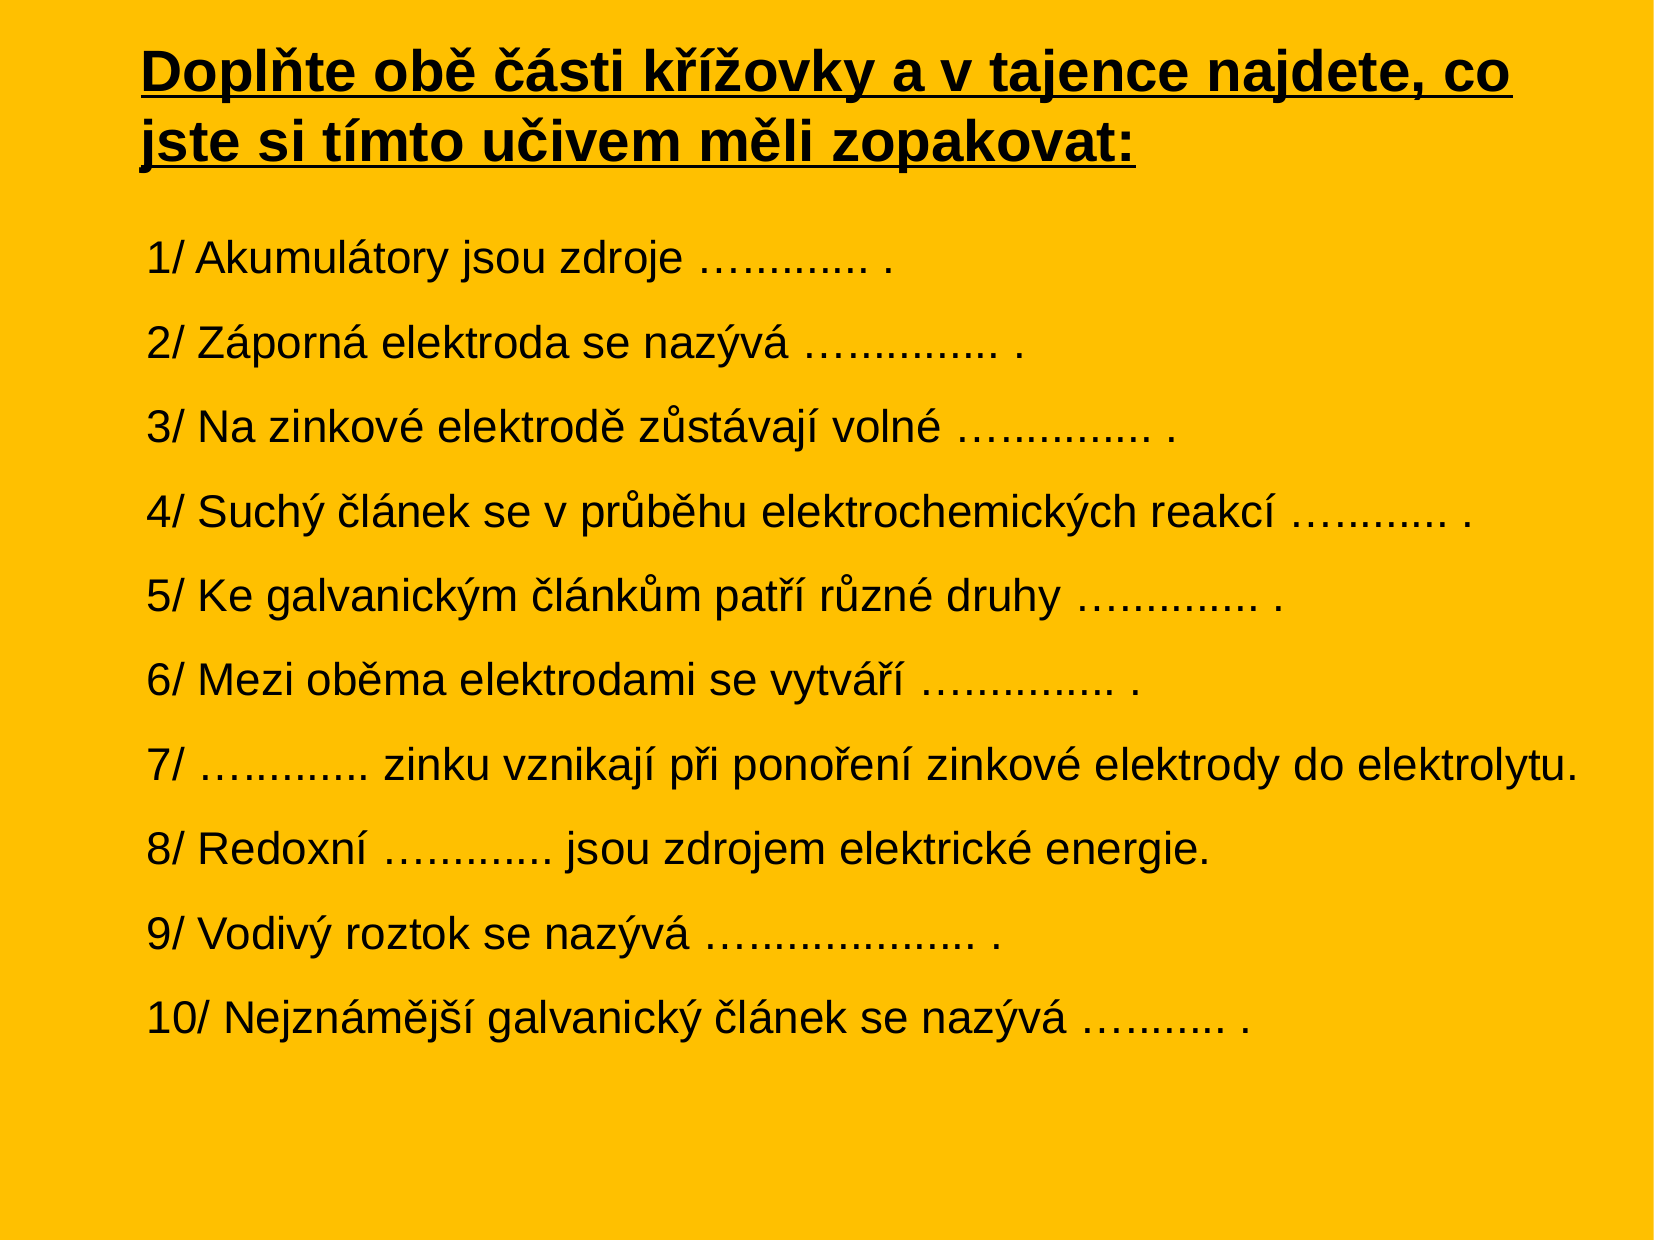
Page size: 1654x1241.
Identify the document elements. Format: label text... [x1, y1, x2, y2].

title Doplňte obě části křížovky a v tajence najdete, co jste si tímto učivem měli zopakovat: [82, 0, 1571, 207]
list 1/ Akumulátory jsou zdroje ….......... . 2/ Záporná elektroda se nazývá …............ . 3/ Na zinkové elektrodě zůstávají volné …............ . 4/ Suchý článek se v průběhu elektrochemických reakcí …......... . 5/ Ke galvanickým článkům patří různé druhy …........... . 6/ Mezi oběma elektrodami se vytváří …............ . 7/ ….......... zinku vznikají při ponoření zinkové elektrody do elektrolytu. 8/ Redoxní ….......... jsou zdrojem elektrické energie. 9/ Vodivý roztok se nazývá ….................. . 10/ Nejznámější galvanický článek se nazývá …........ . [58, 228, 1595, 1063]
